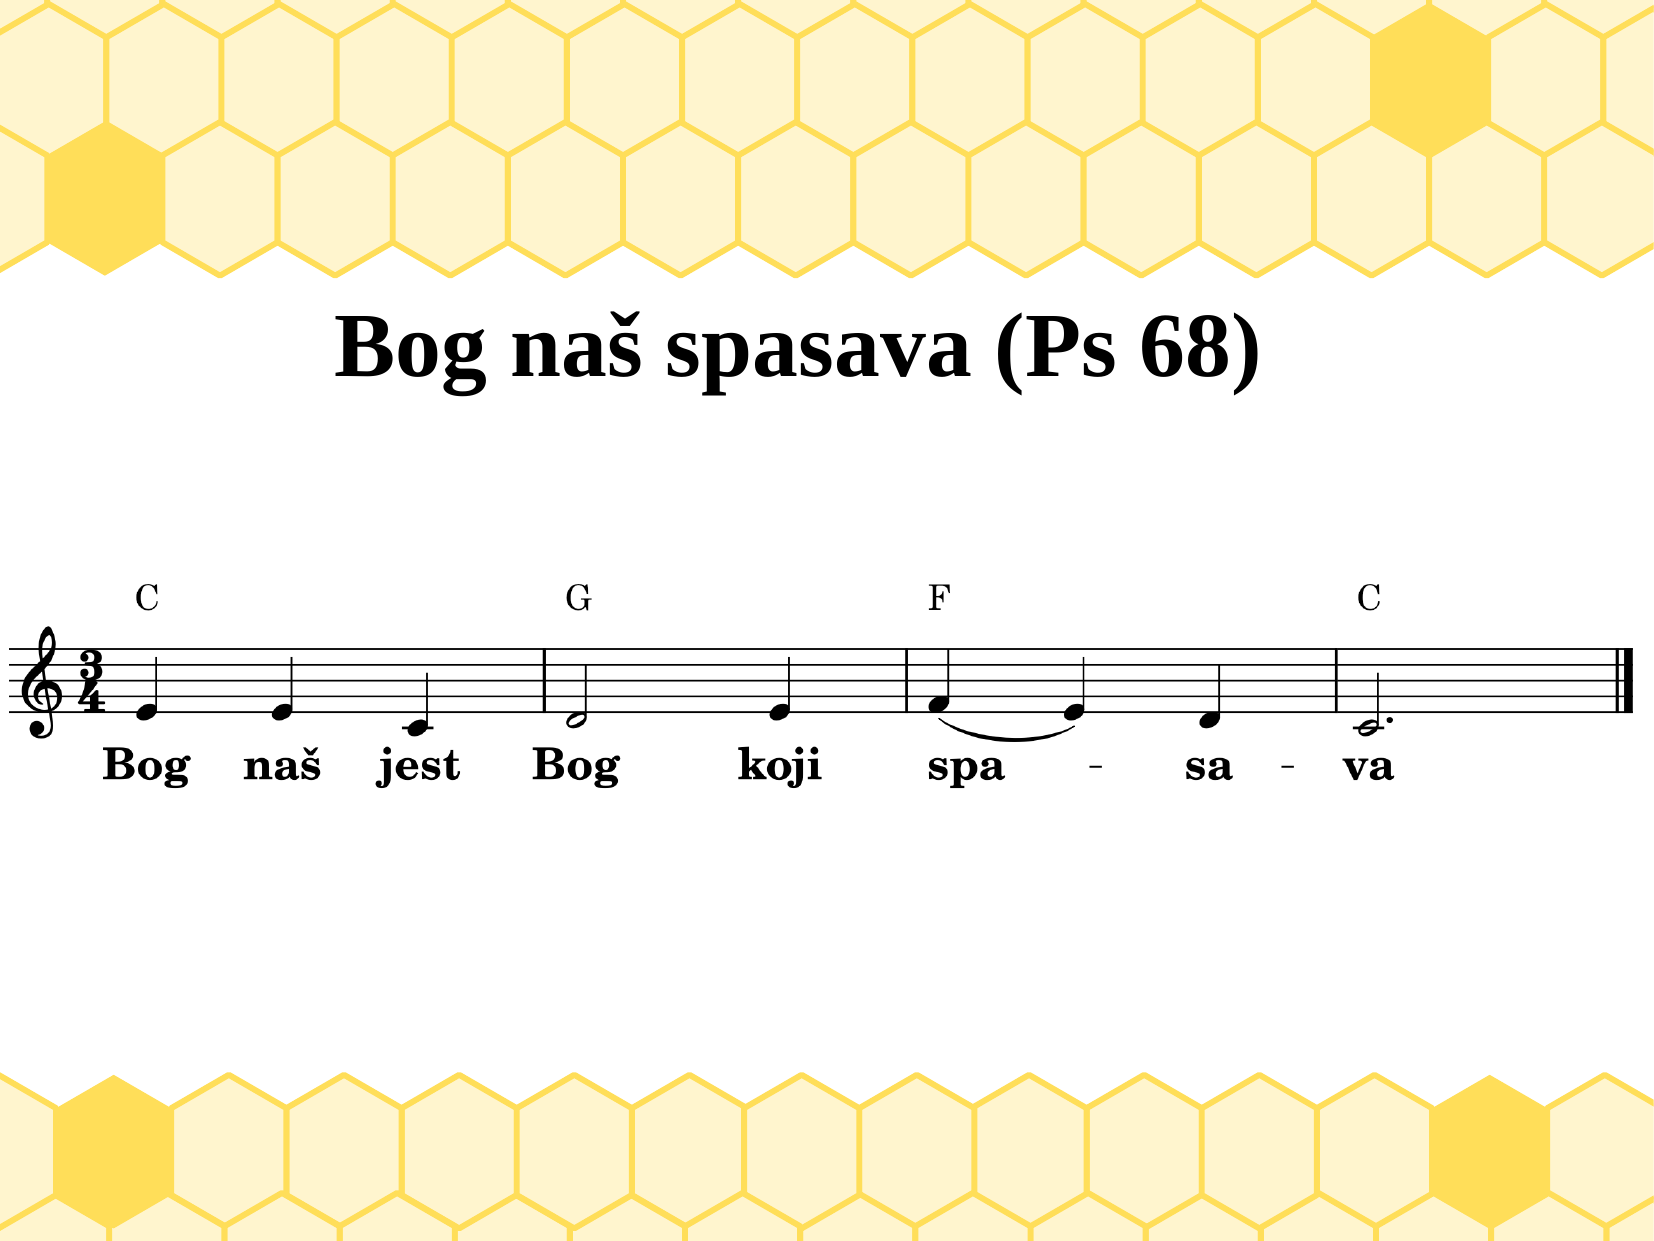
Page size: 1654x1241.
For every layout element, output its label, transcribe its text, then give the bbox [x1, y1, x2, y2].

picture [9, 544, 1637, 822]
text_box Bog naš spasava (Ps 68) [96, 236, 1503, 443]
